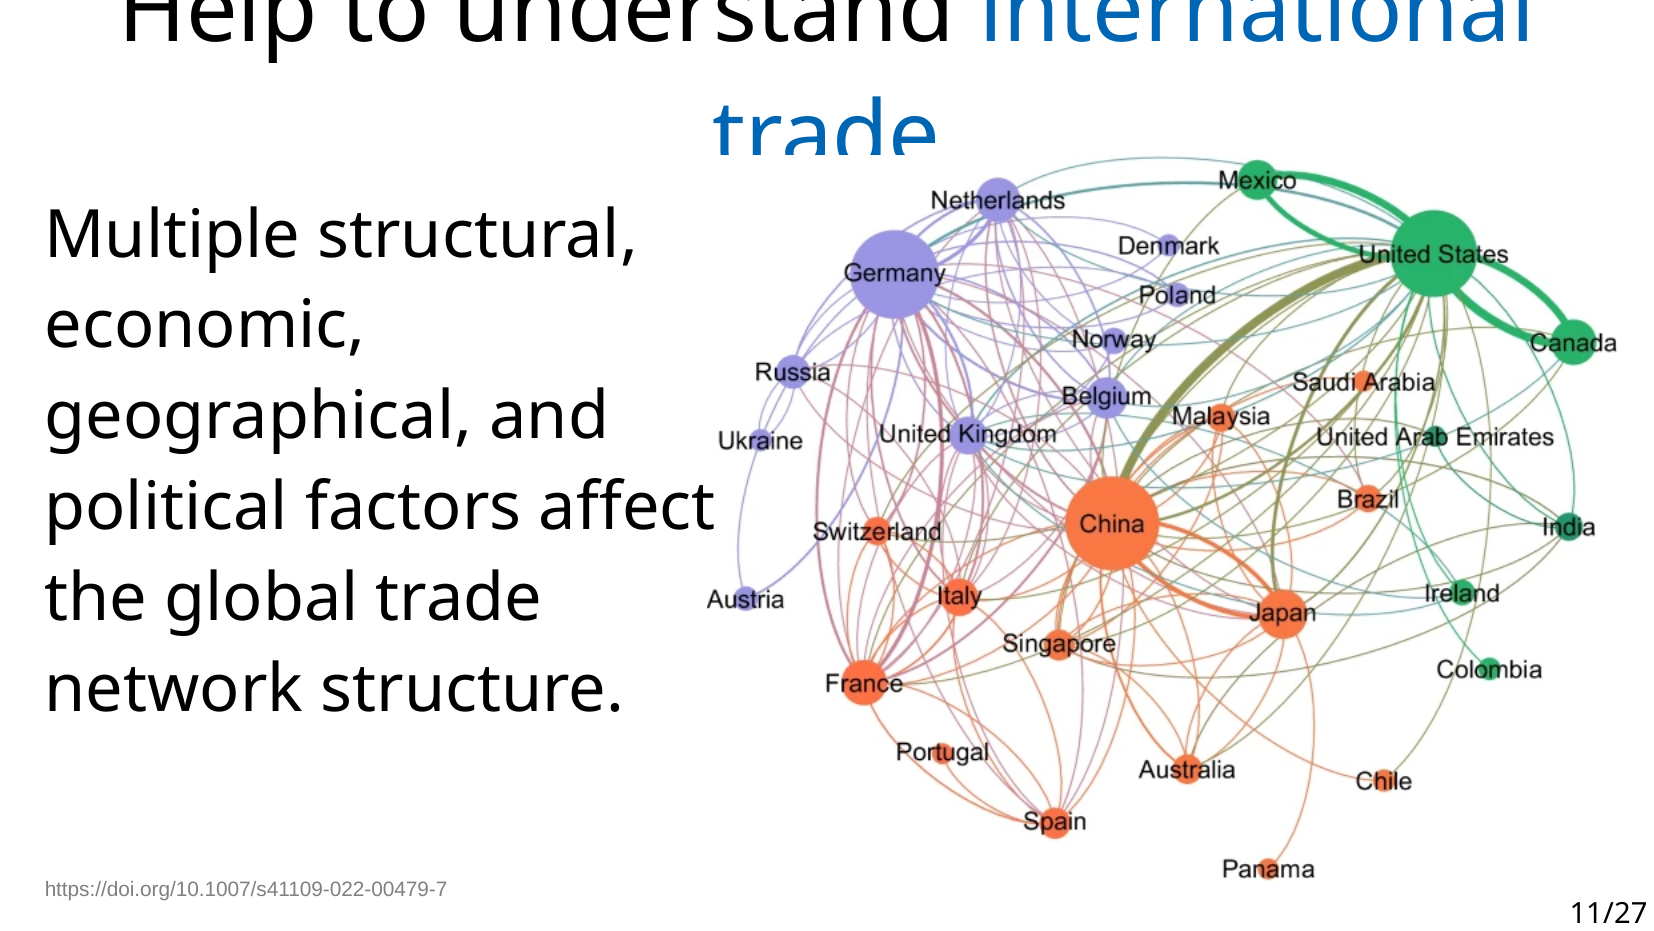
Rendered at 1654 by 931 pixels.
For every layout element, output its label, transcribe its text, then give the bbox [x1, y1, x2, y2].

picture [707, 155, 1620, 883]
text_box https://doi.org/10.1007/s41109-022-00479-7 [30, 870, 463, 909]
title Help to understand international trade [82, 1, 1571, 136]
list Multiple structural, economic, geographical, and political factors affect the global trade network structure. [44, 185, 738, 861]
